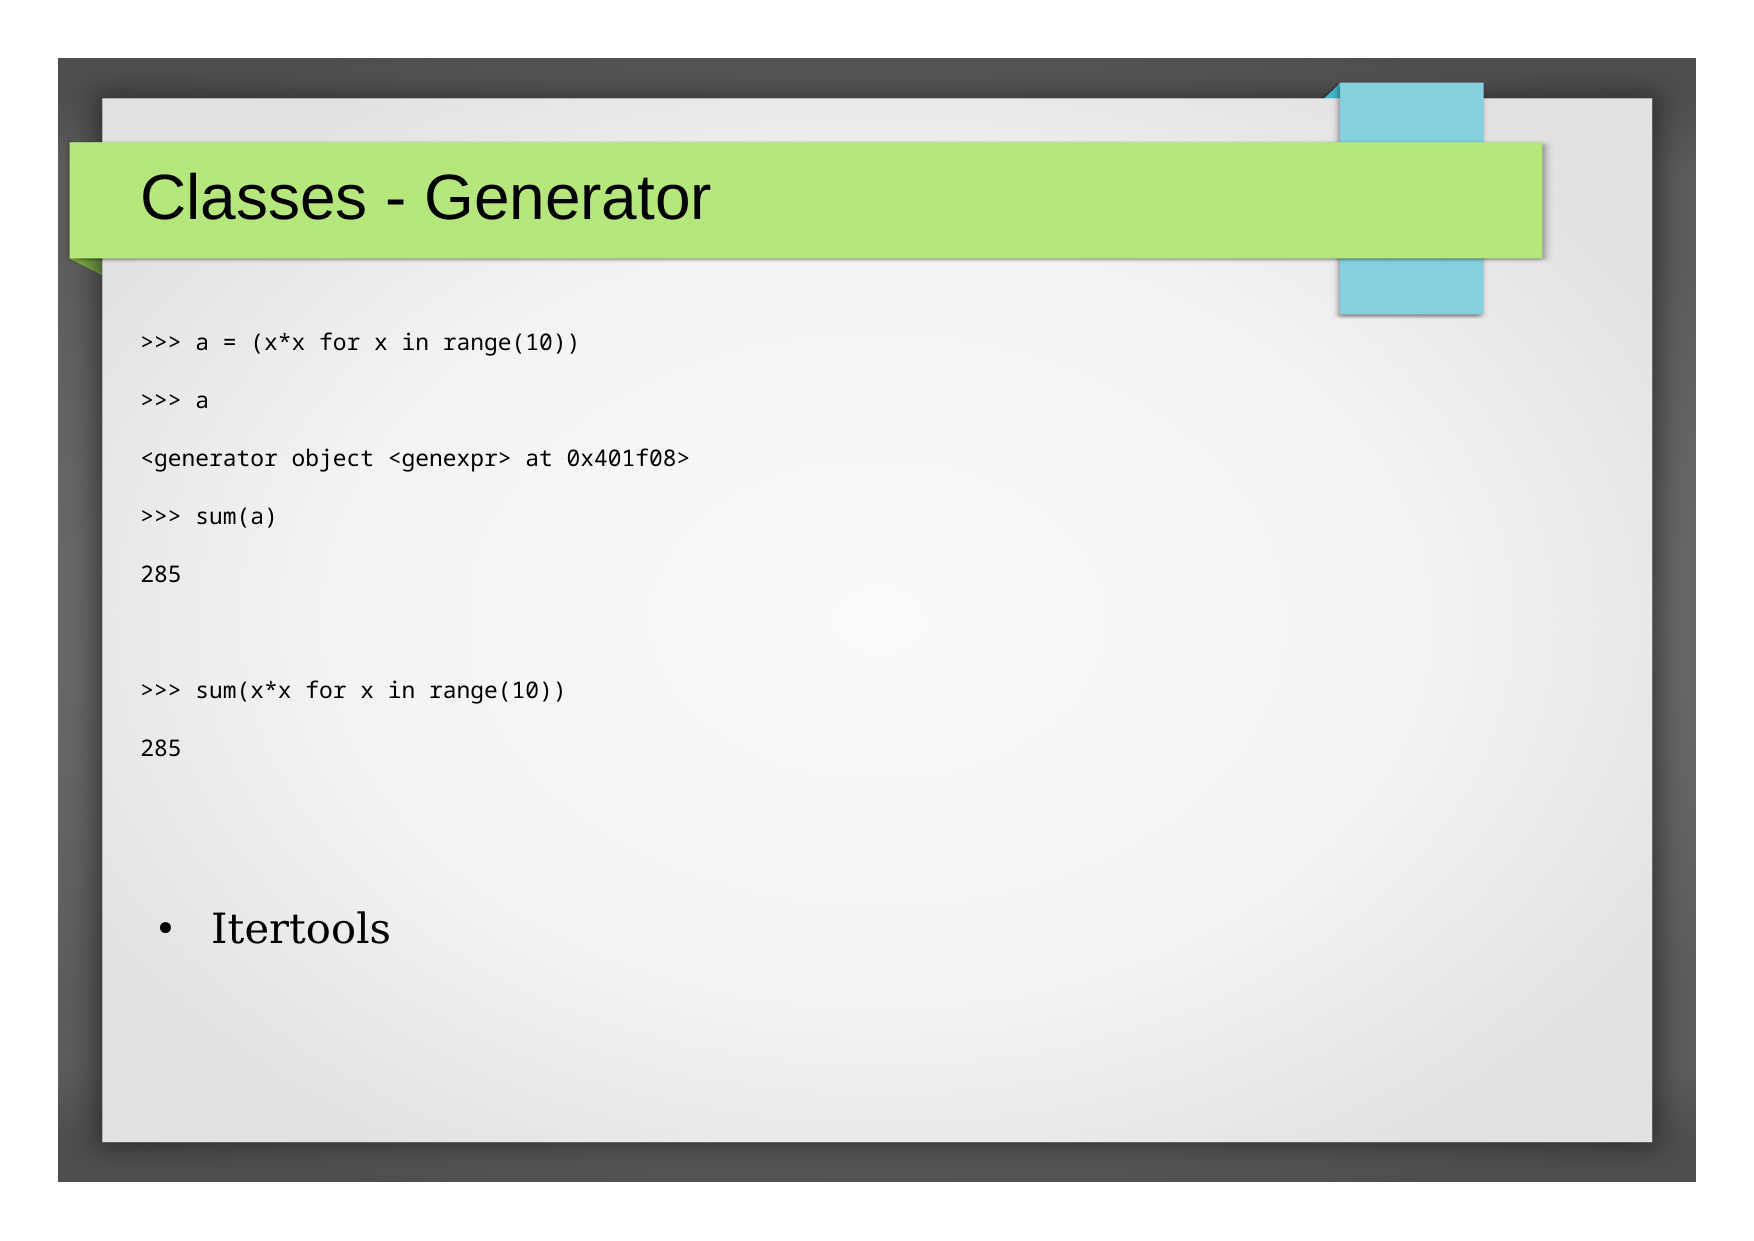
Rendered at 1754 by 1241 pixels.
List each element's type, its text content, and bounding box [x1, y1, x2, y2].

list >>> a = (x*x for x in range(10)) >>> a <generator object <genexpr> at 0x401f08> >>> sum(a) 285 >>> sum(x*x for x in range(10)) 285 Itertools [140, 325, 1614, 978]
picture [58, 58, 1696, 1182]
title Classes - Generator [140, 144, 1310, 251]
